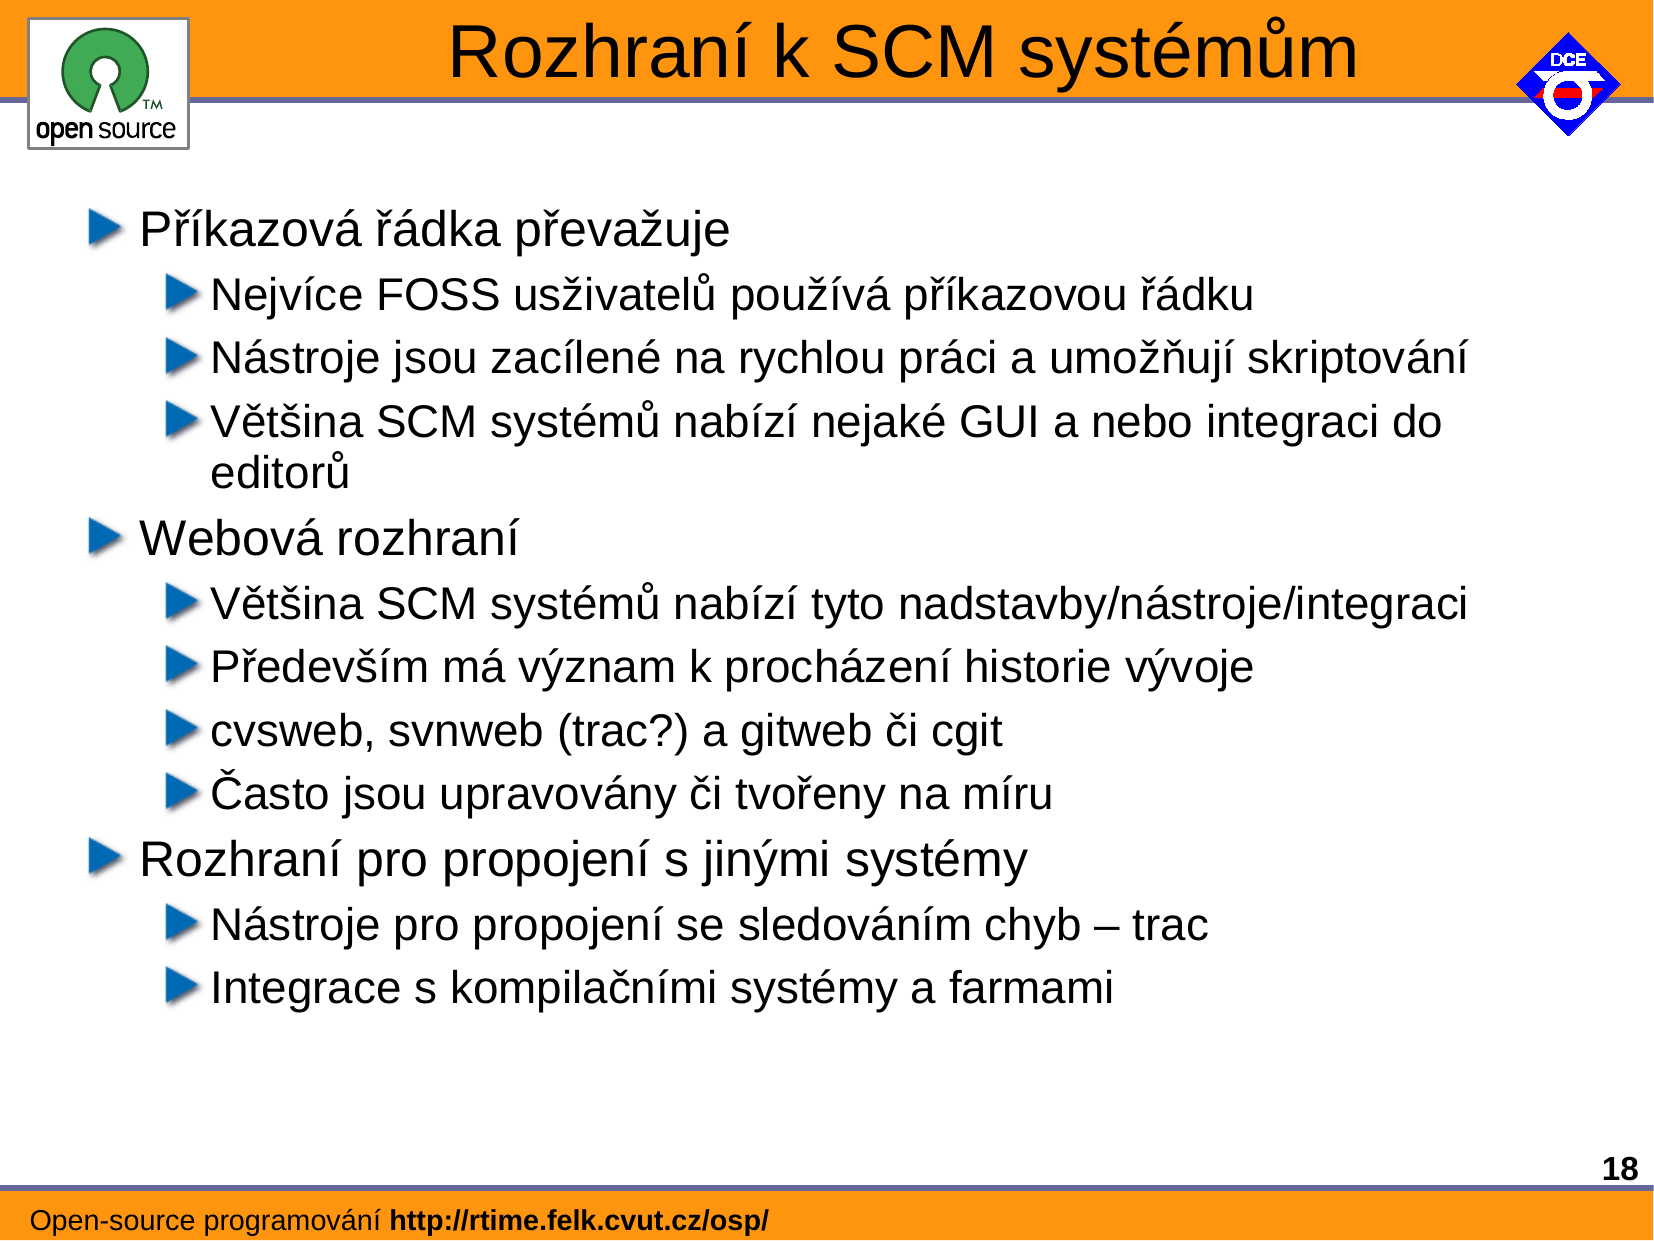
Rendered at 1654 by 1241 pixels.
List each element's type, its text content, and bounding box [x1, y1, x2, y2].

title Rozhraní k SCM systémům [178, 4, 1631, 98]
list Příkazová řádka převažuje Nejvíce FOSS usživatelů používá příkazovou řádku Nástroje jsou zacílené na rychlou práci a umožňují skriptování Většina SCM systémů nabízí nejaké GUI a nebo integraci do editorů Webová rozhraní Většina SCM systémů nabízí tyto nadstavby/nástroje/integraci Především má význam k procházení historie vývoje cvsweb, svnweb (trac?) a gitweb či cgit Často jsou upravovány či tvořeny na míru Rozhraní pro propojení s jinými systémy Nástroje pro propojení se sledováním chyb – trac Integrace s kompilačními systémy a farmami [68, 201, 1592, 1106]
